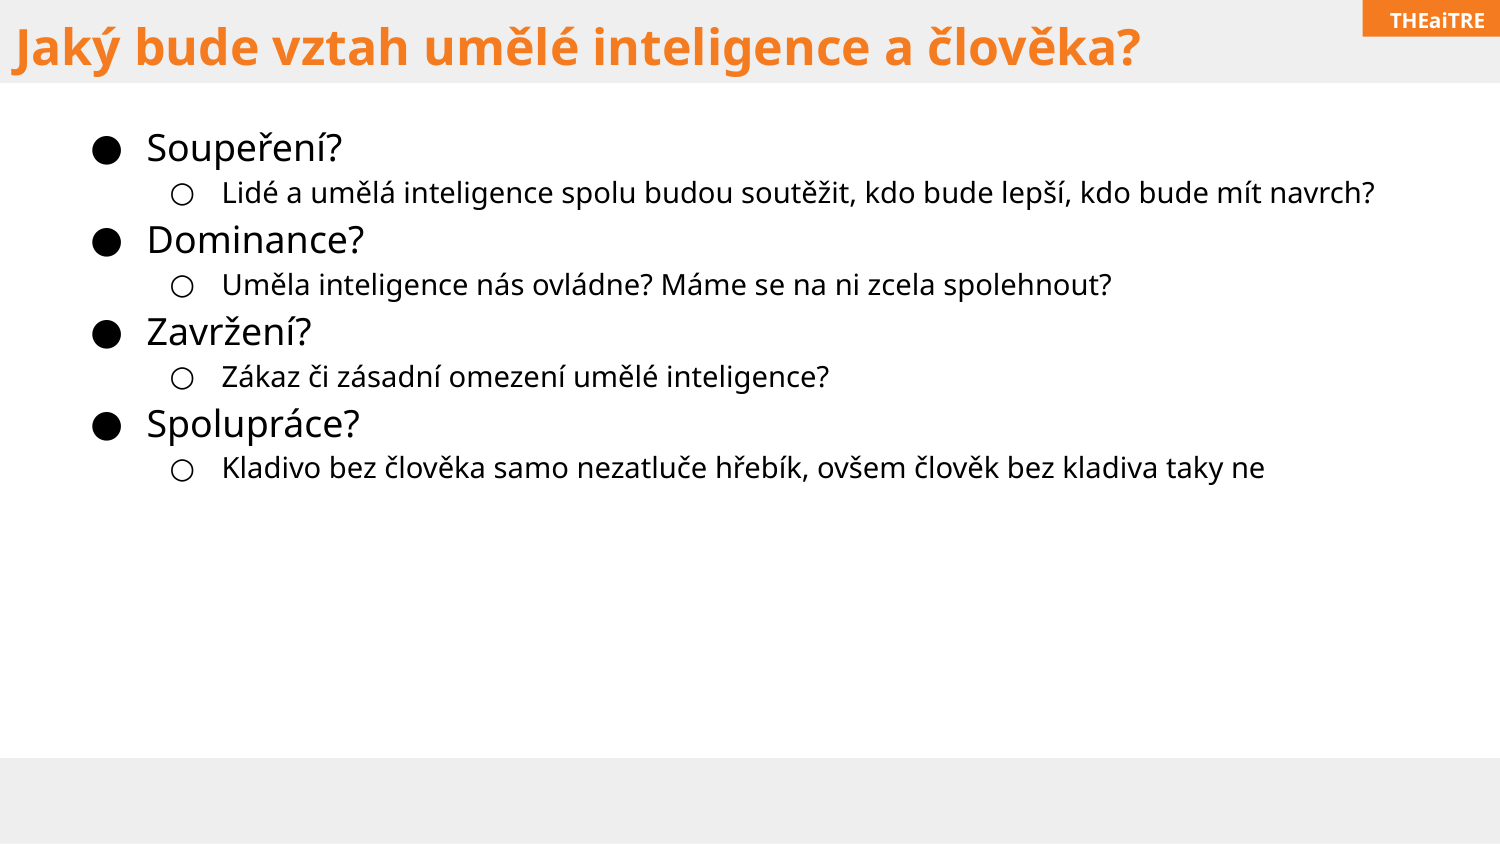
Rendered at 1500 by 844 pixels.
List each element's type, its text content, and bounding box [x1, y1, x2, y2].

list Soupeření? Lidé a umělá inteligence spolu budou soutěžit, kdo bude lepší, kdo bude mít navrch? Dominance? Uměla inteligence nás ovládne? Máme se na ni zcela spolehnout? Zavržení? Zákaz či zásadní omezení umělé inteligence? Spolupráce? Kladivo bez člověka samo nezatluče hřebík, ovšem člověk bez kladiva taky ne [56, 102, 1455, 778]
title Jaký bude vztah umělé inteligence a člověka? [0, 0, 1500, 83]
subtitle THEaiTRE [1362, 0, 1500, 37]
